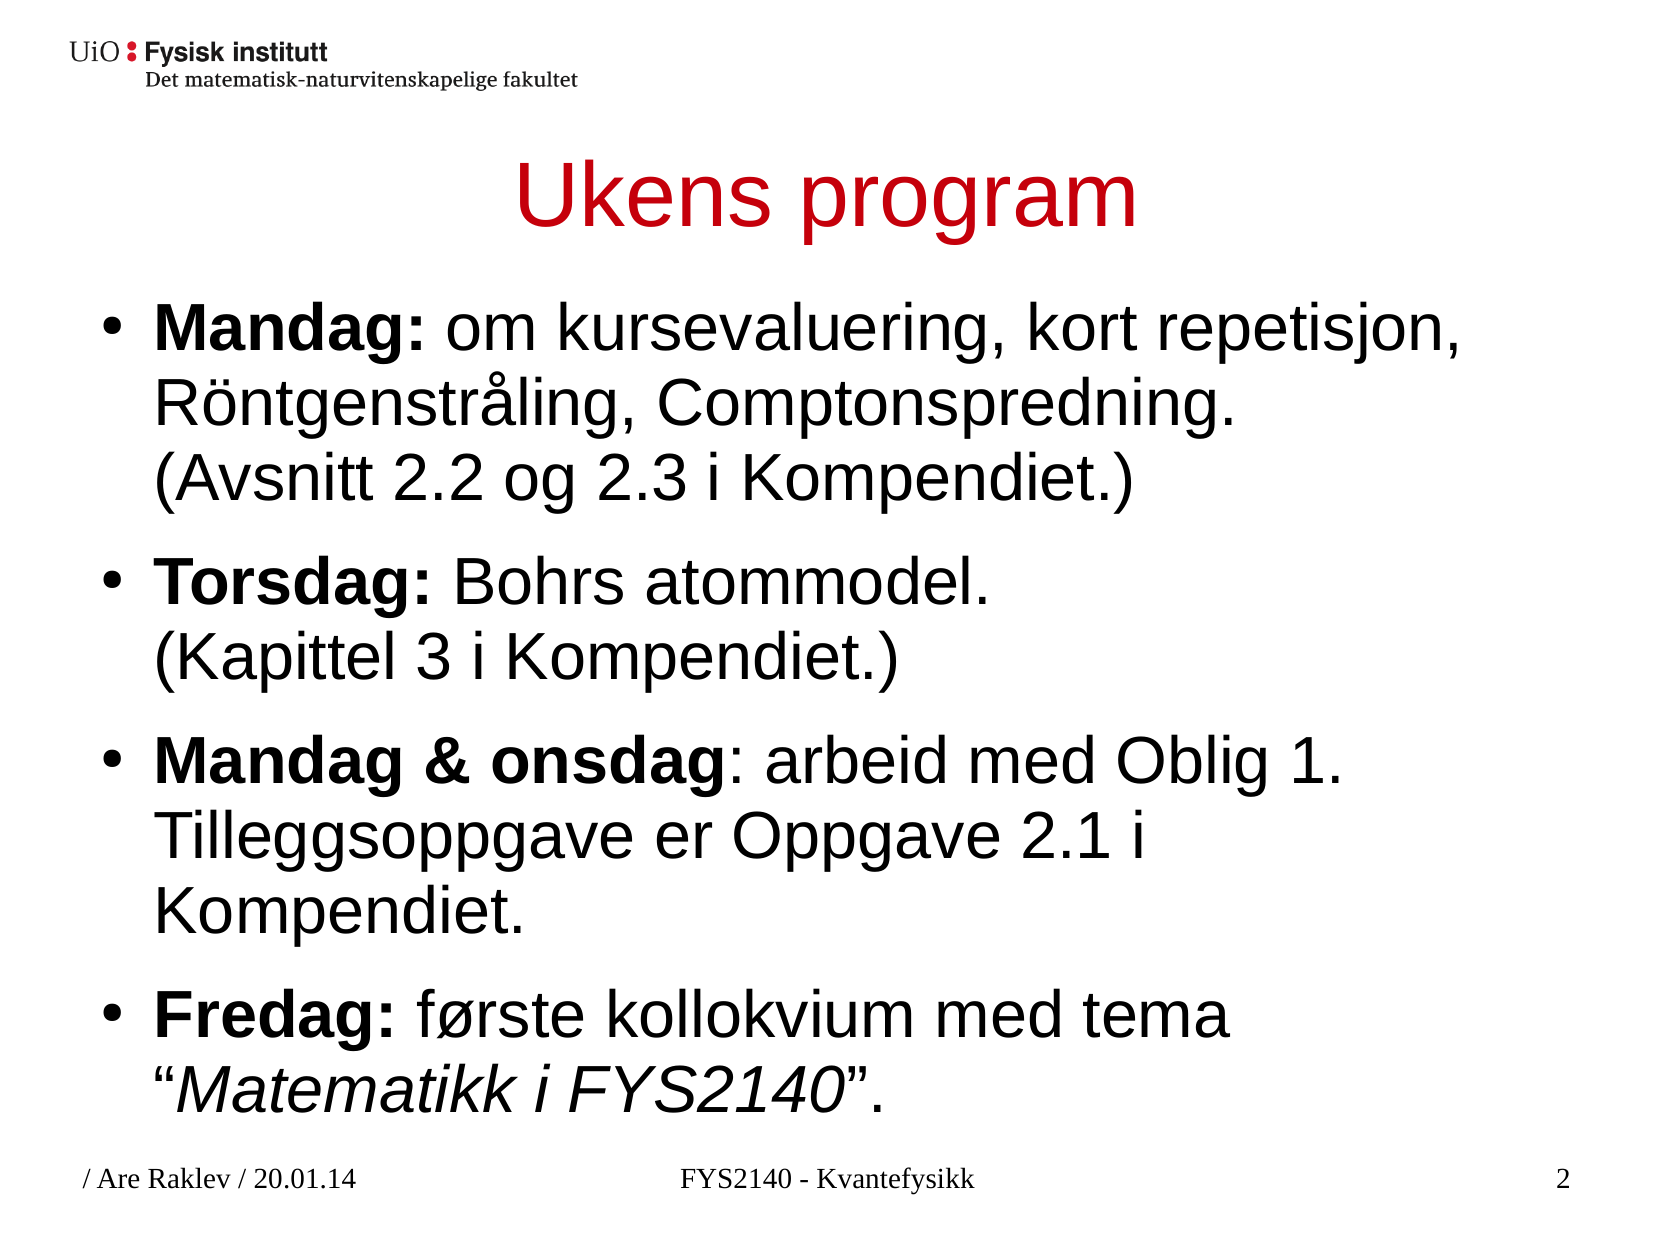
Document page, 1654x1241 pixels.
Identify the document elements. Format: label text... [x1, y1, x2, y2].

picture [68, 37, 581, 93]
list Mandag: om kursevaluering, kort repetisjon, Röntgenstråling, Comptonspredning. (Avsnitt 2.2 og 2.3 i Kompendiet.) Torsdag: Bohrs atommodel. (Kapittel 3 i Kompendiet.) Mandag & onsdag: arbeid med Oblig 1. Tilleggsoppgave er Oppgave 2.1 i Kompendiet. Fredag: første kollokvium med tema “Matematikk i FYS2140”. [82, 290, 1538, 1201]
title Ukens program [82, 90, 1571, 298]
